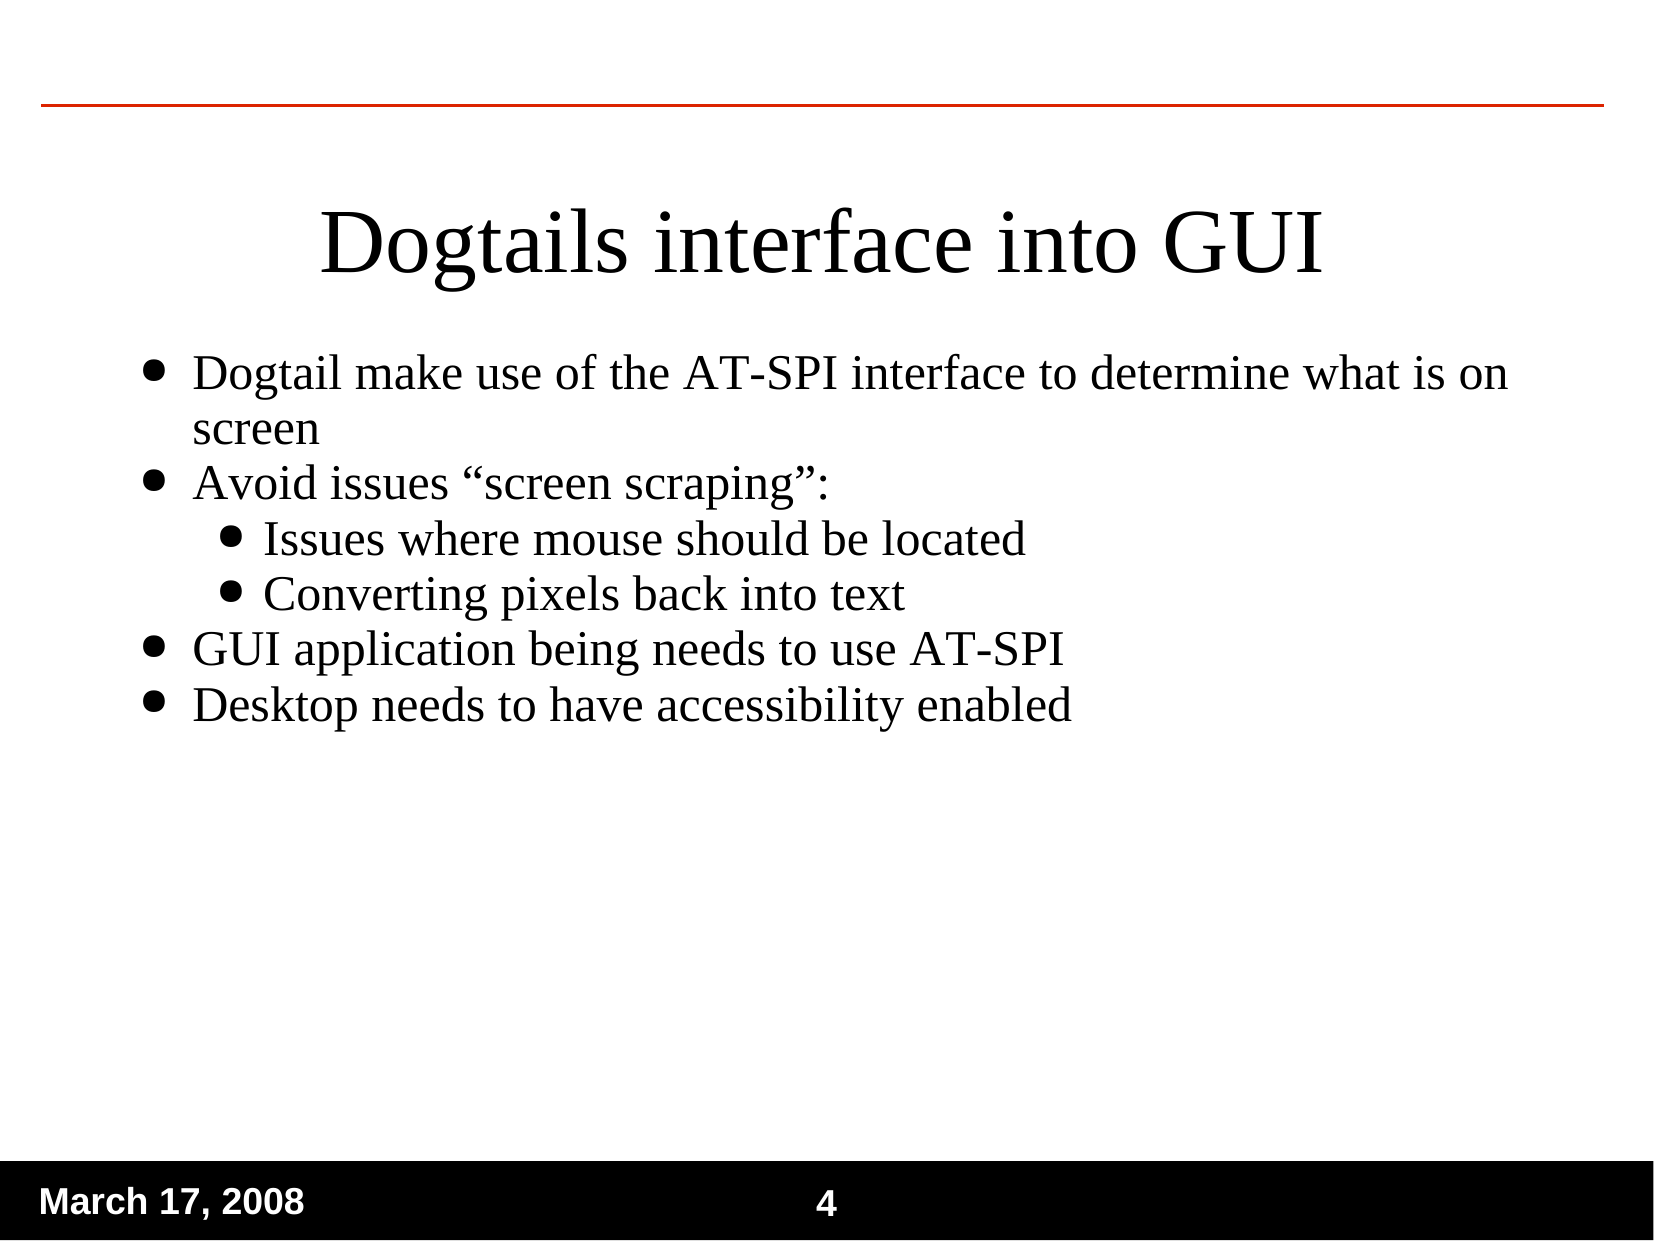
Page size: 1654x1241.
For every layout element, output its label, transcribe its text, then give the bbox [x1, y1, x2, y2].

list Dogtail make use of the AT-SPI interface to determine what is on screen Avoid issues “screen scraping”: Issues where mouse should be located Converting pixels back into text GUI application being needs to use AT-SPI Desktop needs to have accessibility enabled [121, 344, 1534, 1127]
title Dogtails interface into GUI [117, 137, 1530, 346]
